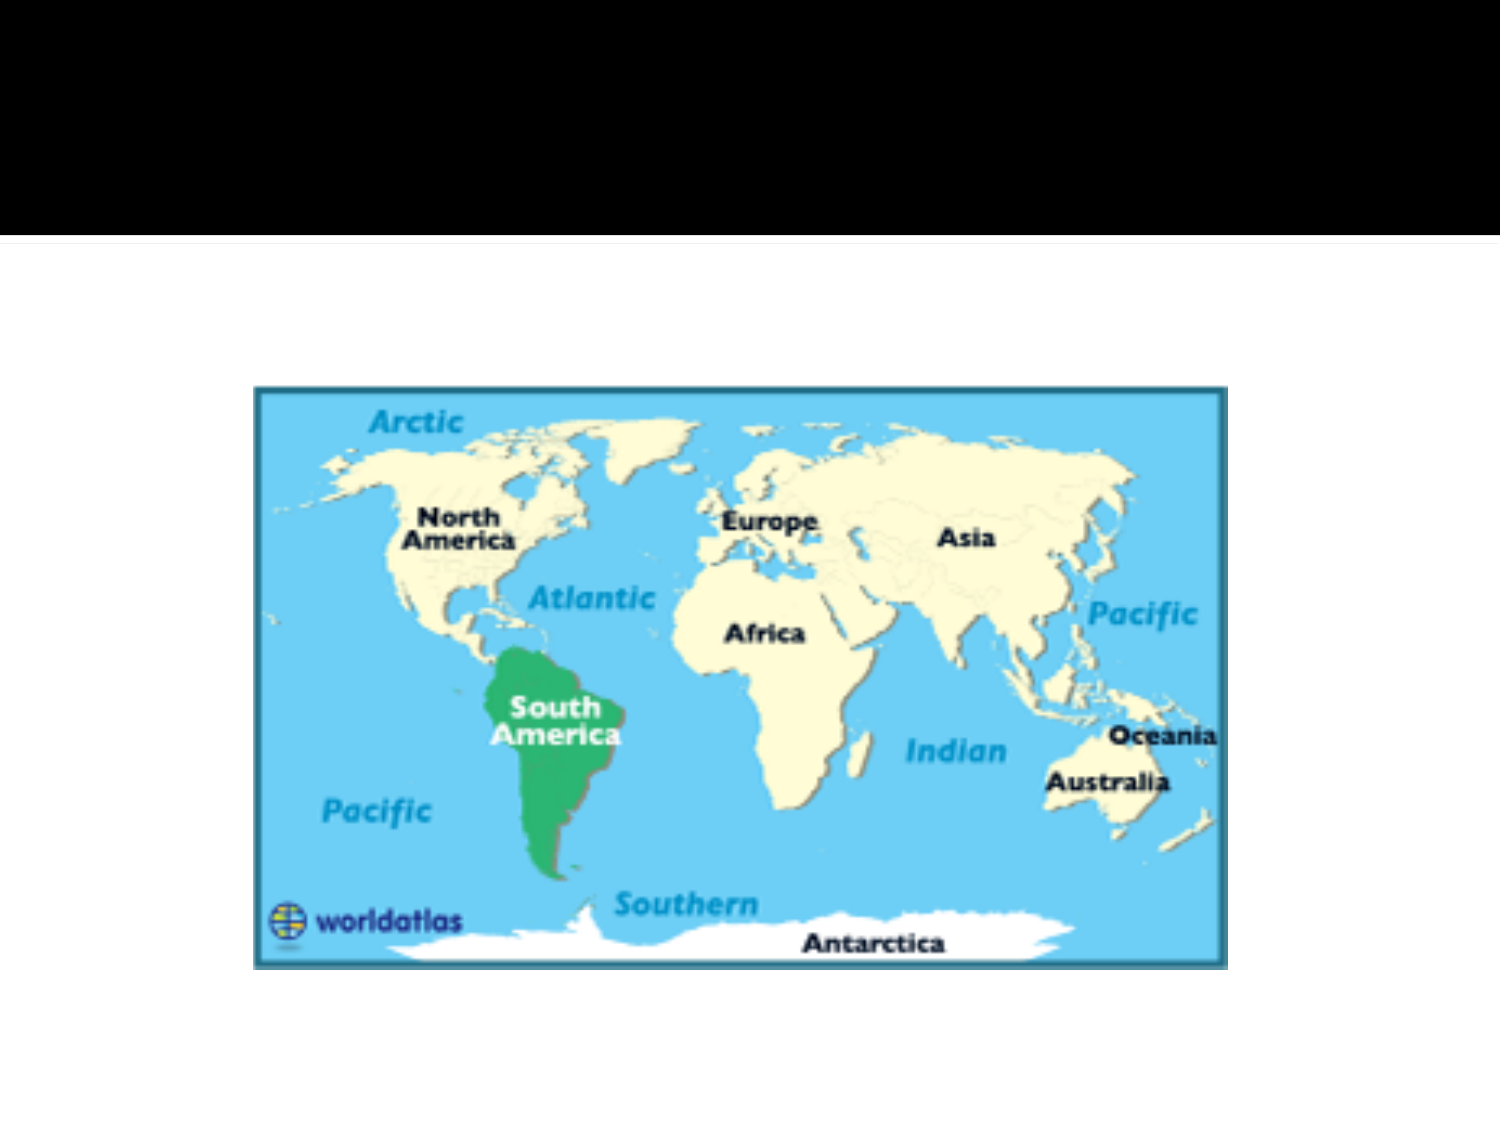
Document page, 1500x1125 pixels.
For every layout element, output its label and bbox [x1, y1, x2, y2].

picture [253, 385, 1228, 970]
